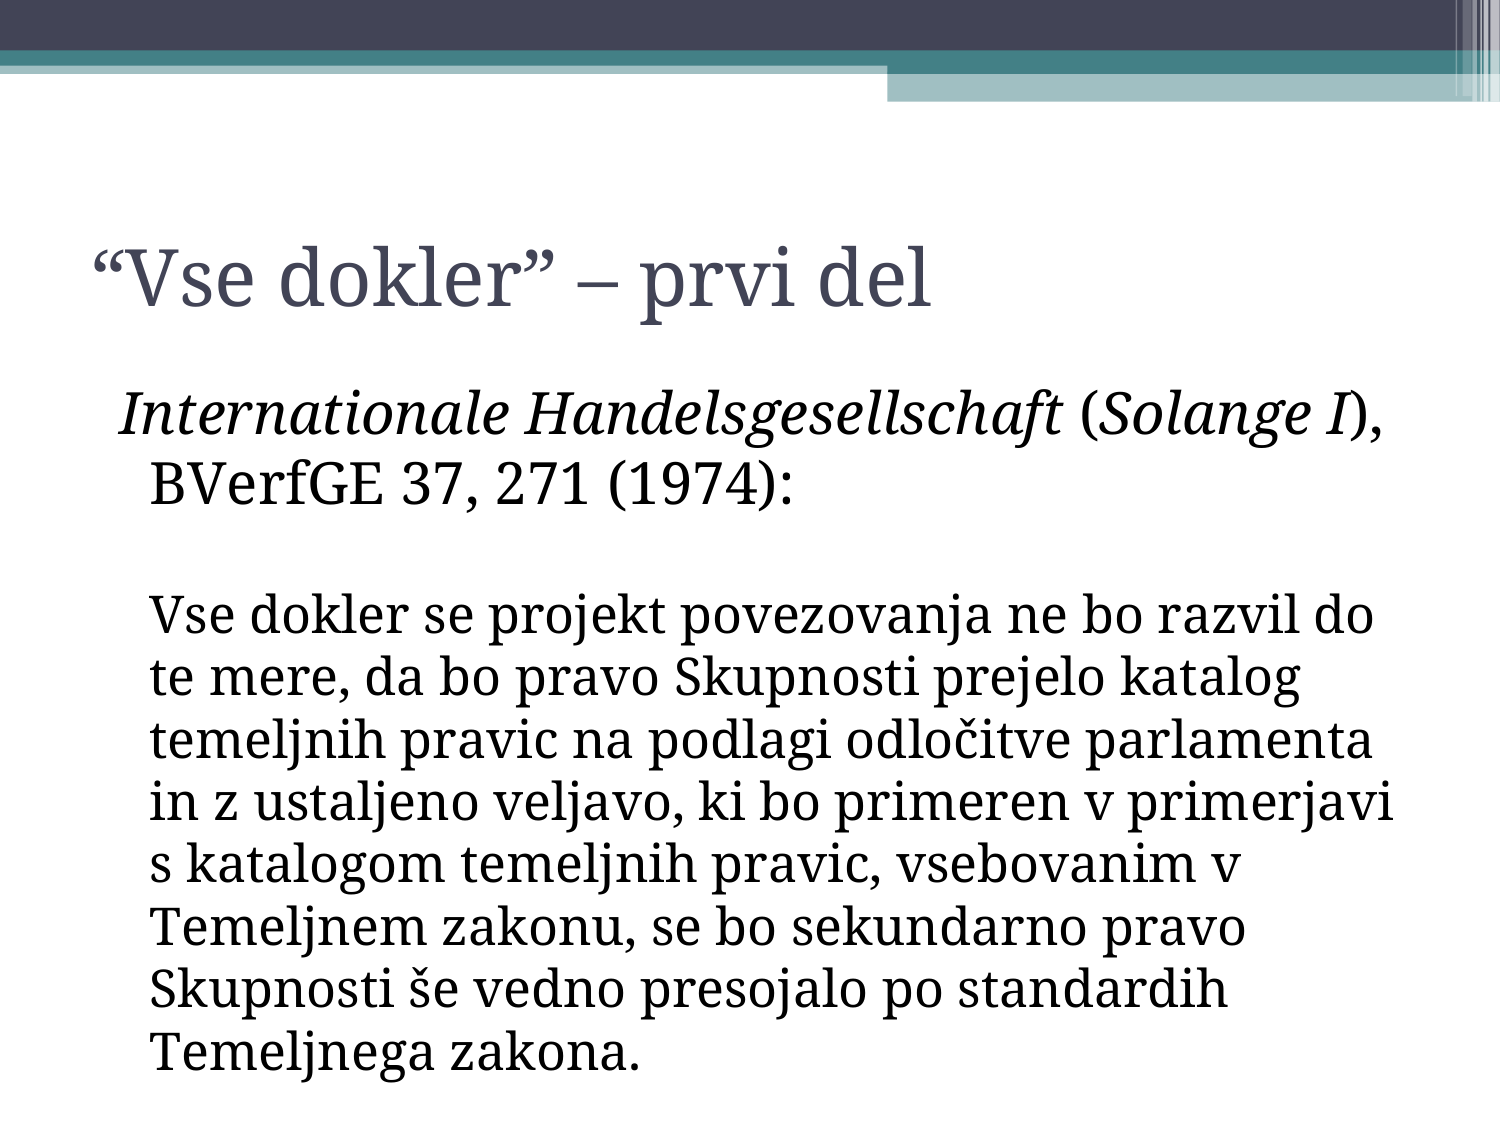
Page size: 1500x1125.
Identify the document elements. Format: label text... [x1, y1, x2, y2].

list Internationale Handelsgesellschaft (Solange I), BVerfGE 37, 271 (1974): Vse dokler se projekt povezovanja ne bo razvil do te mere, da bo pravo Skupnosti prejelo katalog temeljnih pravic na podlagi odločitve parlamenta in z ustaljeno veljavo, ki bo primeren v primerjavi s katalogom temeljnih pravic, vsebovanim v Temeljnem zakonu, se bo sekundarno pravo Skupnosti še vedno presojalo po standardih Temeljnega zakona. [75, 369, 1426, 1125]
title “Vse dokler” – prvi del [75, 187, 1426, 363]
